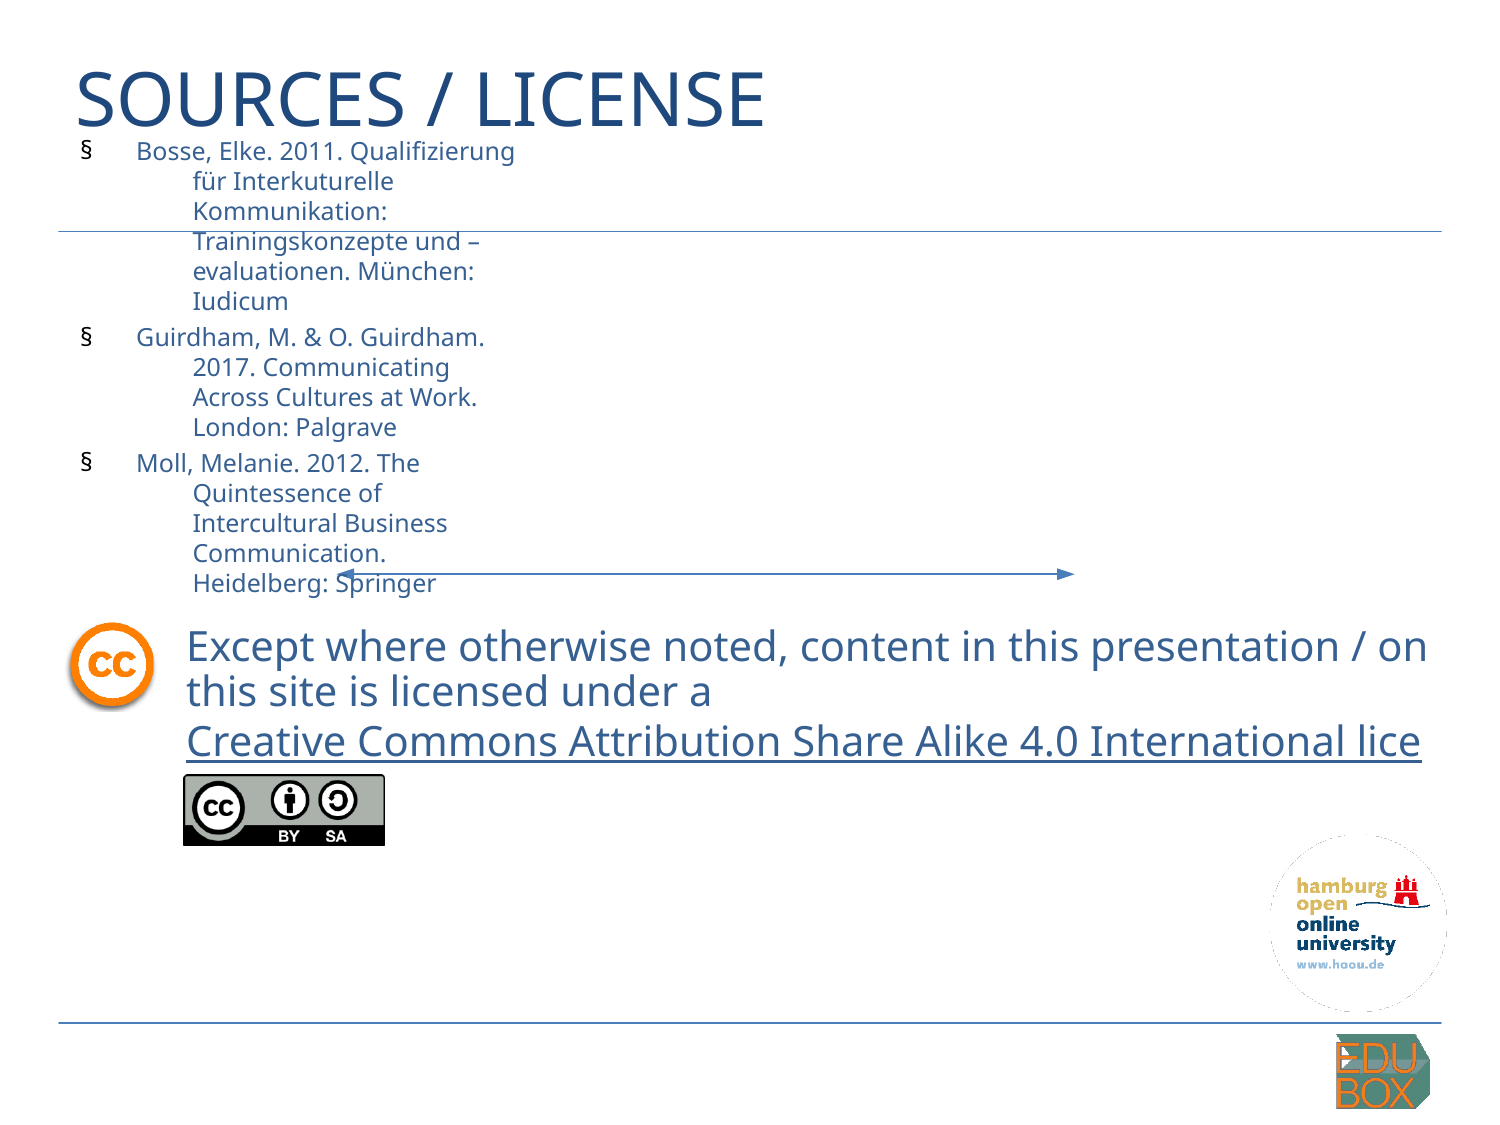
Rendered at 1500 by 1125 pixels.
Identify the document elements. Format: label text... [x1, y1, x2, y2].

text_box Except where otherwise noted, content in this presentation / on this site is licensed under a Creative Commons Attribution Share Alike 4.0 International license. [171, 618, 1447, 776]
text_box SOURCES / LICENSE [60, 41, 1360, 152]
picture [64, 616, 160, 712]
list Bosse, Elke. 2011. Qualifizierung für Interkuturelle Kommunikation: Trainingskonzepte und –evaluationen. München: Iudicum Guirdham, M. & O. Guirdham. 2017. Communicating Across Cultures at Work. London: Palgrave Moll, Melanie. 2012. The Quintessence of Intercultural Business Communication. Heidelberg: Springer [54, 270, 1461, 437]
picture [1269, 834, 1447, 1012]
picture [183, 774, 385, 846]
picture [1328, 1028, 1437, 1114]
